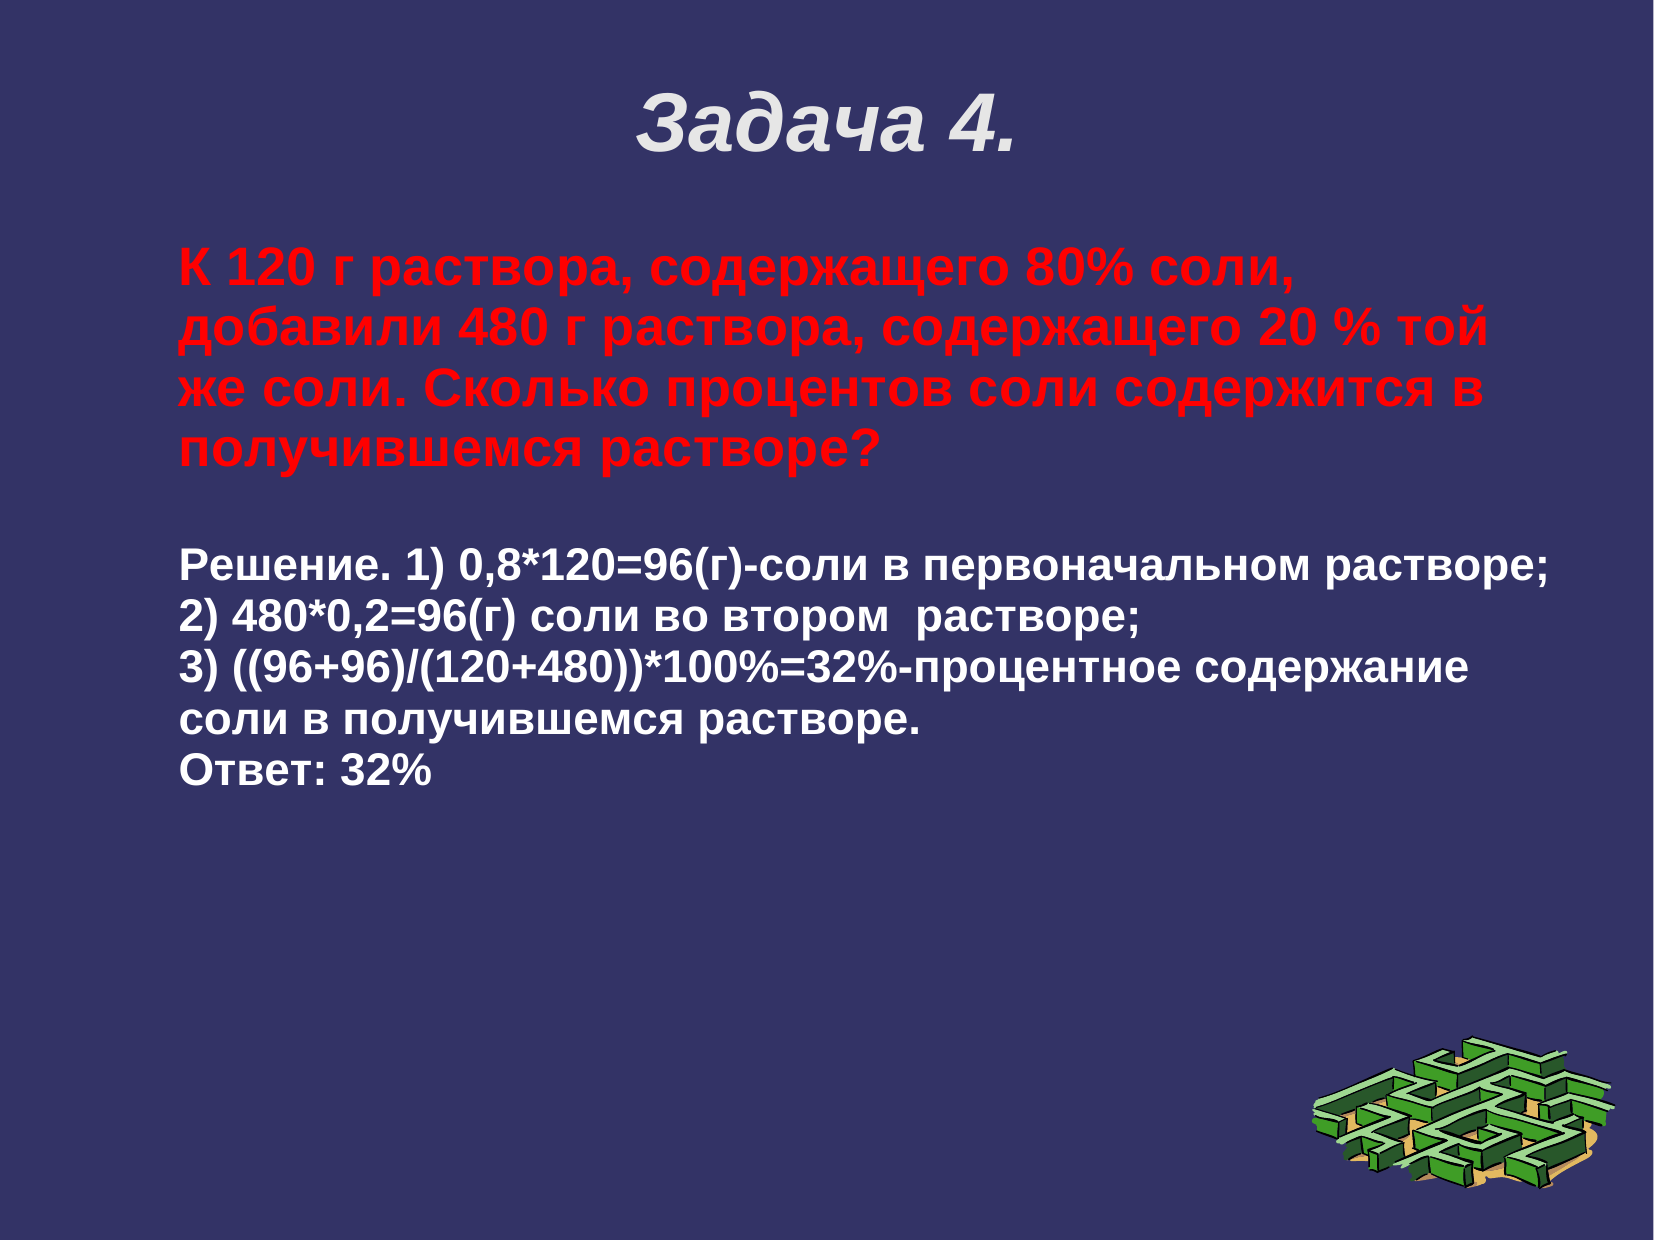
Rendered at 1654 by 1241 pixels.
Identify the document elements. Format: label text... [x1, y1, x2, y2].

list К 120 г раствора, содержащего 80% соли, добавили 480 г раствора, содержащего 20 % той же соли. Сколько процентов соли содержится в получившемся растворе? Решение. 1) 0,8*120=96(г)-соли в первоначальном растворе; 2) 480*0,2=96(г) соли во втором растворе; 3) ((96+96)/(120+480))*100%=32%-процентное содержание соли в получившемся растворе. Ответ: 32% [178, 236, 1570, 1132]
title Задача 4. [121, 26, 1534, 219]
